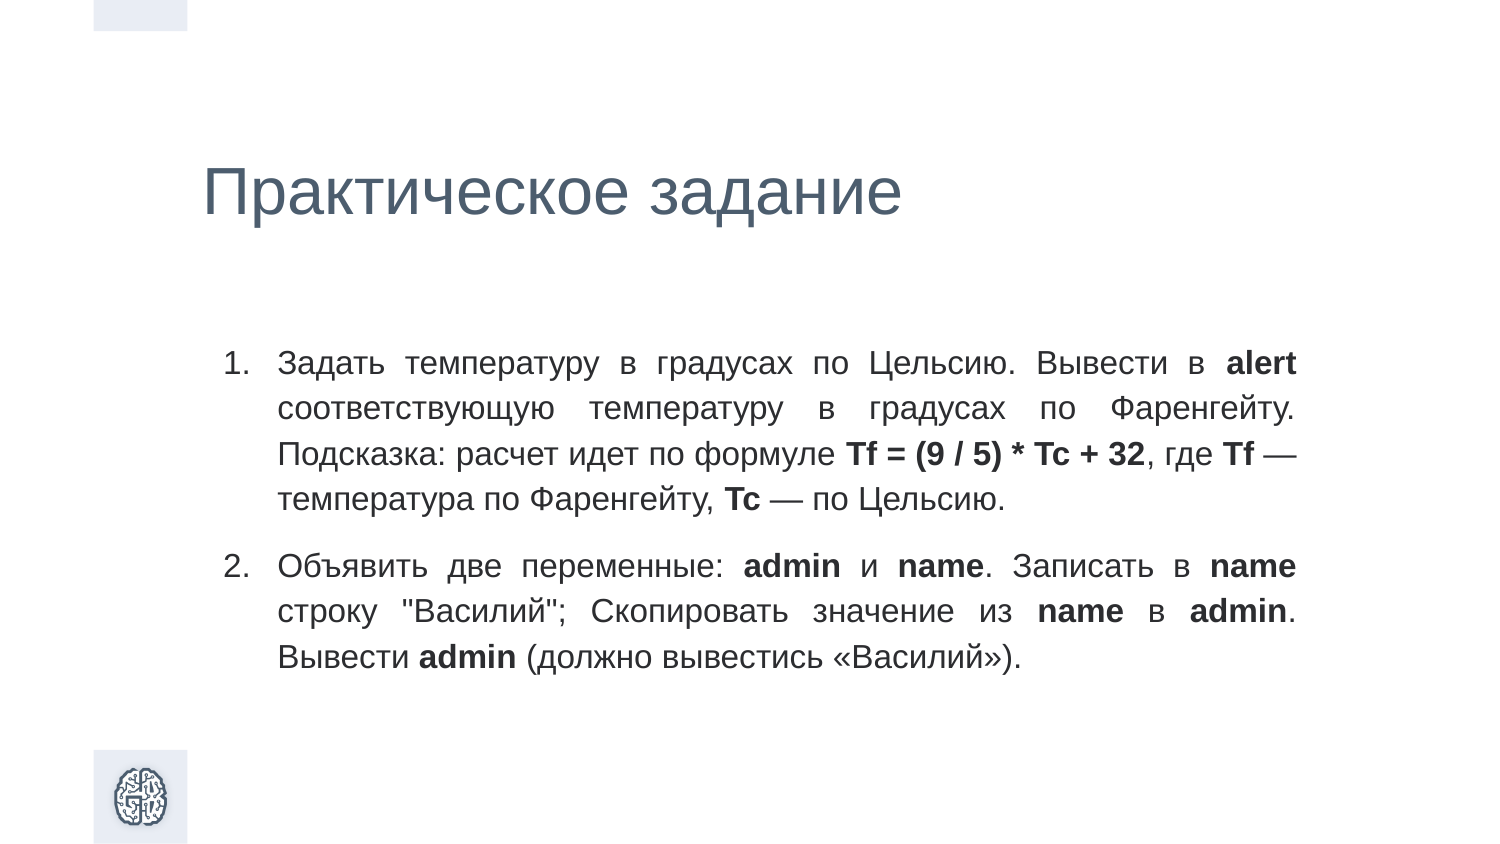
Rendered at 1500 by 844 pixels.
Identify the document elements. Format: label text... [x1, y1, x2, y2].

text_box Задать температуру в градусах по Цельсию. Вывести в alert соответствующую температуру в градусах по Фаренгейту. Подсказка: расчет идет по формуле Tf = (9 / 5) * Tc + 32, где Tf — температура по Фаренгейту, Tc — по Цельсию. Объявить две переменные: admin и name. Записать в name строку "Василий"; Скопировать значение из name в admin. Вывести admin (должно вывестись «Василий»). [187, 269, 1312, 741]
picture [106, 760, 175, 834]
text_box Практическое задание [187, 93, 1312, 269]
